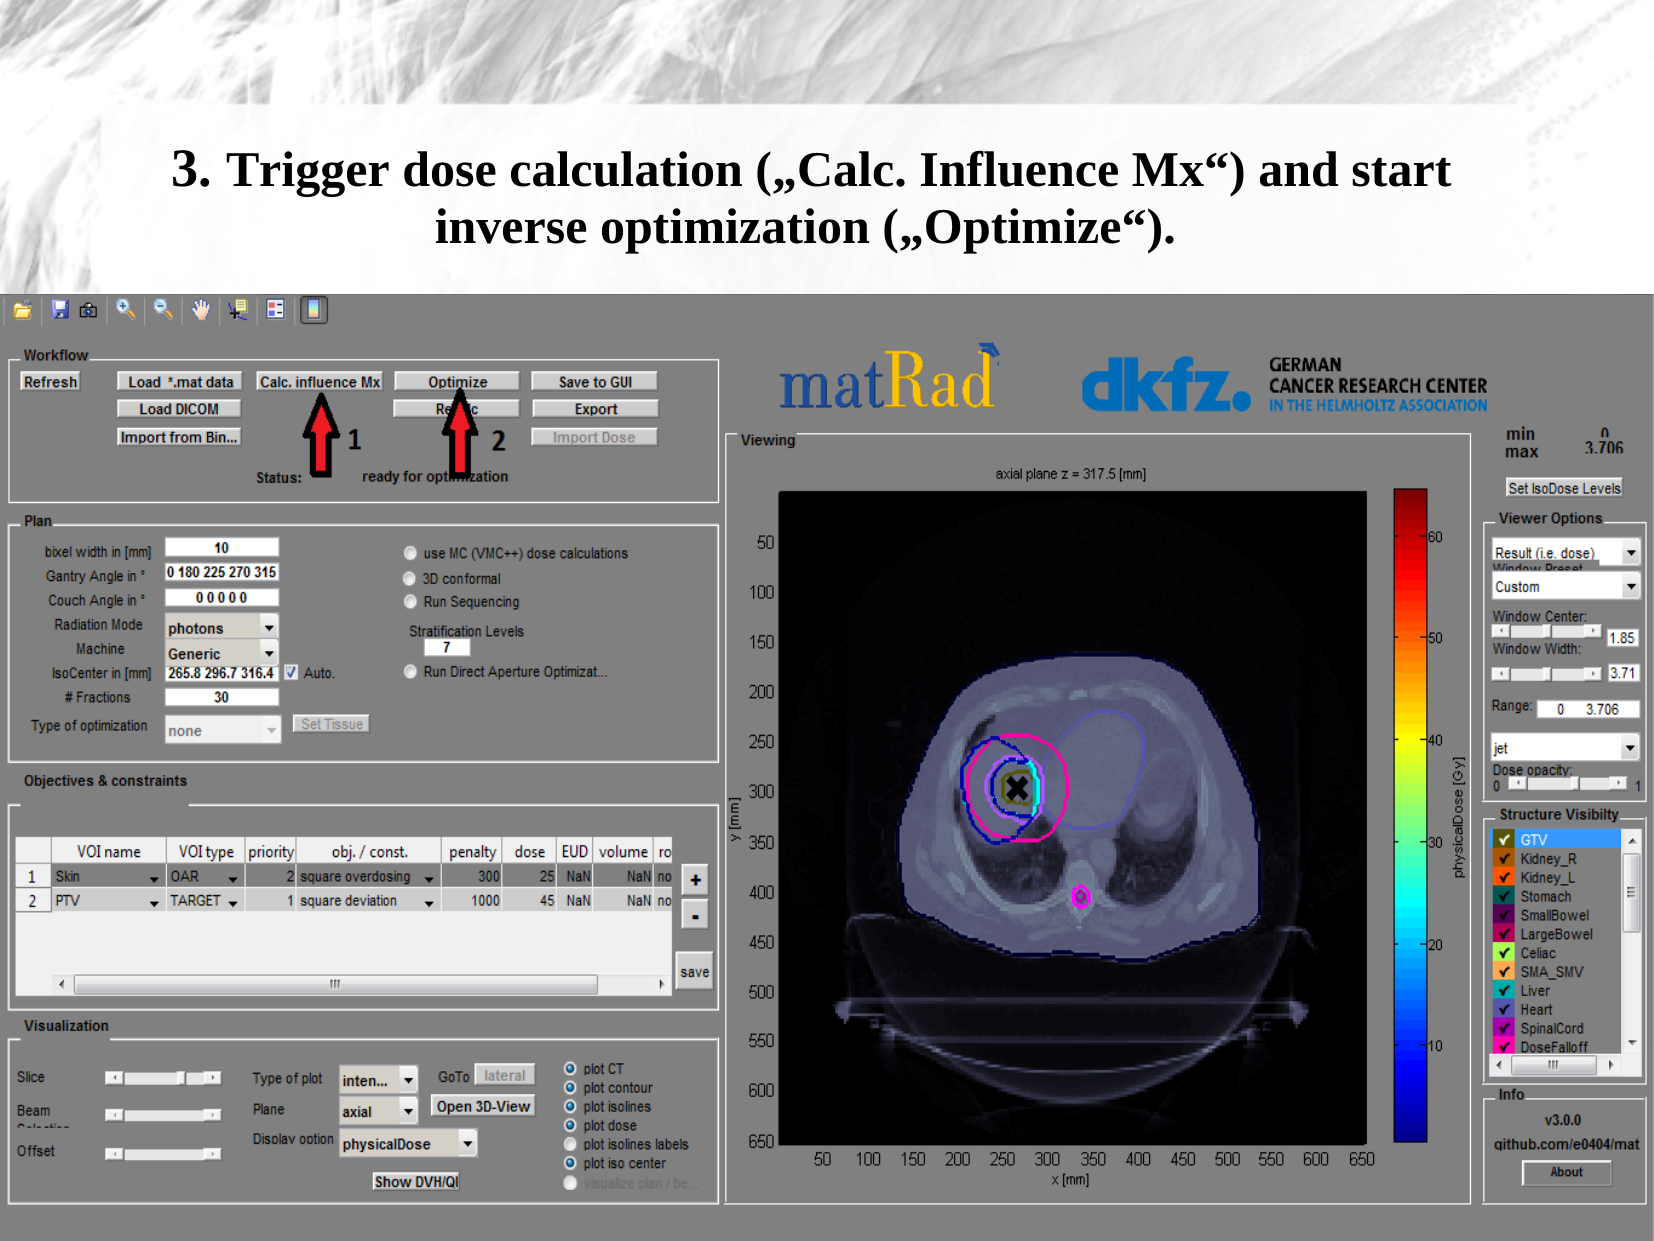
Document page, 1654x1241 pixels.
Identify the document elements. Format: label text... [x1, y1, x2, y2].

title 3. Trigger dose calculation („Calc. Influence Mx“) and start inverse optimization („Optimize“). [118, 112, 1506, 281]
picture [0, 0, 1654, 1241]
